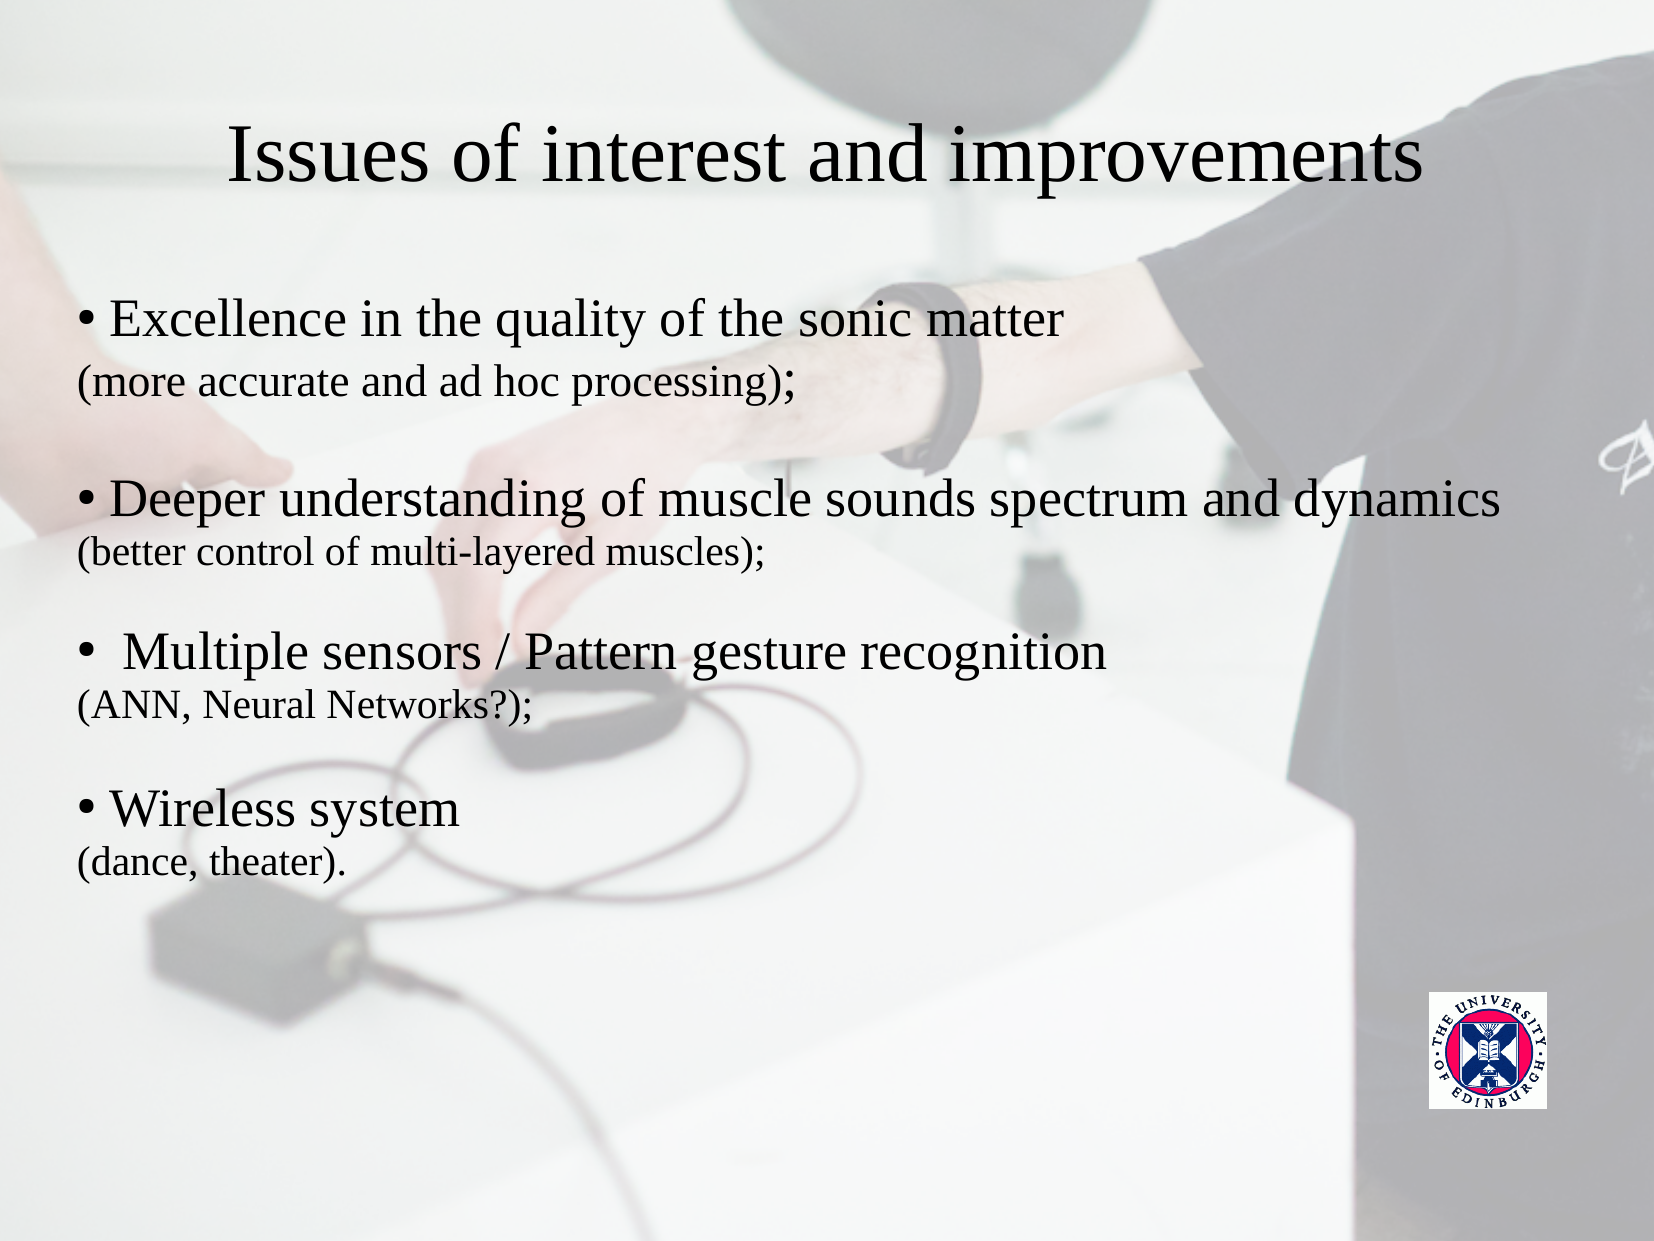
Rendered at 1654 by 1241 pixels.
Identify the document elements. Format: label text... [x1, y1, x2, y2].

title Issues of interest and improvements [82, 56, 1571, 250]
picture [0, 0, 1654, 1241]
text_box Excellence in the quality of the sonic matter (more accurate and ad hoc processing); Deeper understanding of muscle sounds spectrum and dynamics (better control of multi-layered muscles); Multiple sensors / Pattern gesture recognition (ANN, Neural Networks?); Wireless system (dance, theater). [76, 257, 1565, 916]
